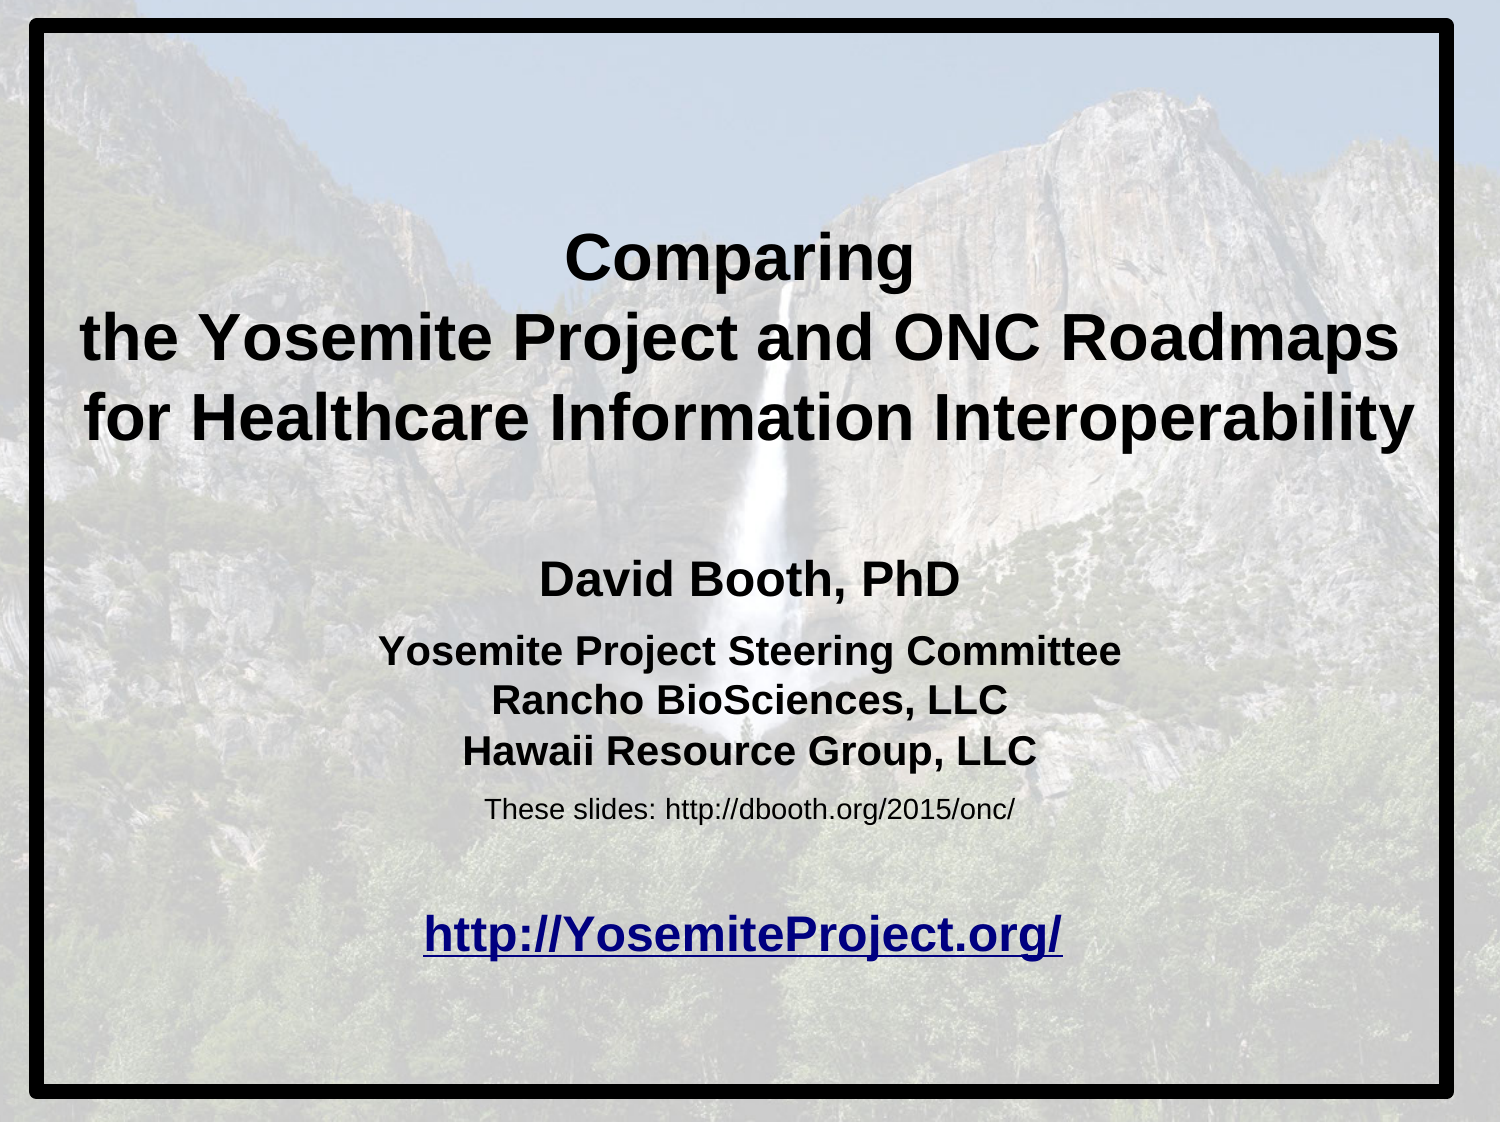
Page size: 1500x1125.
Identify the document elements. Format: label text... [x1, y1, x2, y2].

picture [0, 0, 1500, 1122]
subtitle Comparing the Yosemite Project and ONC Roadmaps for Healthcare Information Interoperability David Booth, PhD Yosemite Project Steering Committee Rancho BioSciences, LLC Hawaii Resource Group, LLC These slides: http://dbooth.org/2015/onc/ http://YosemiteProject.org/ [75, 103, 1425, 975]
